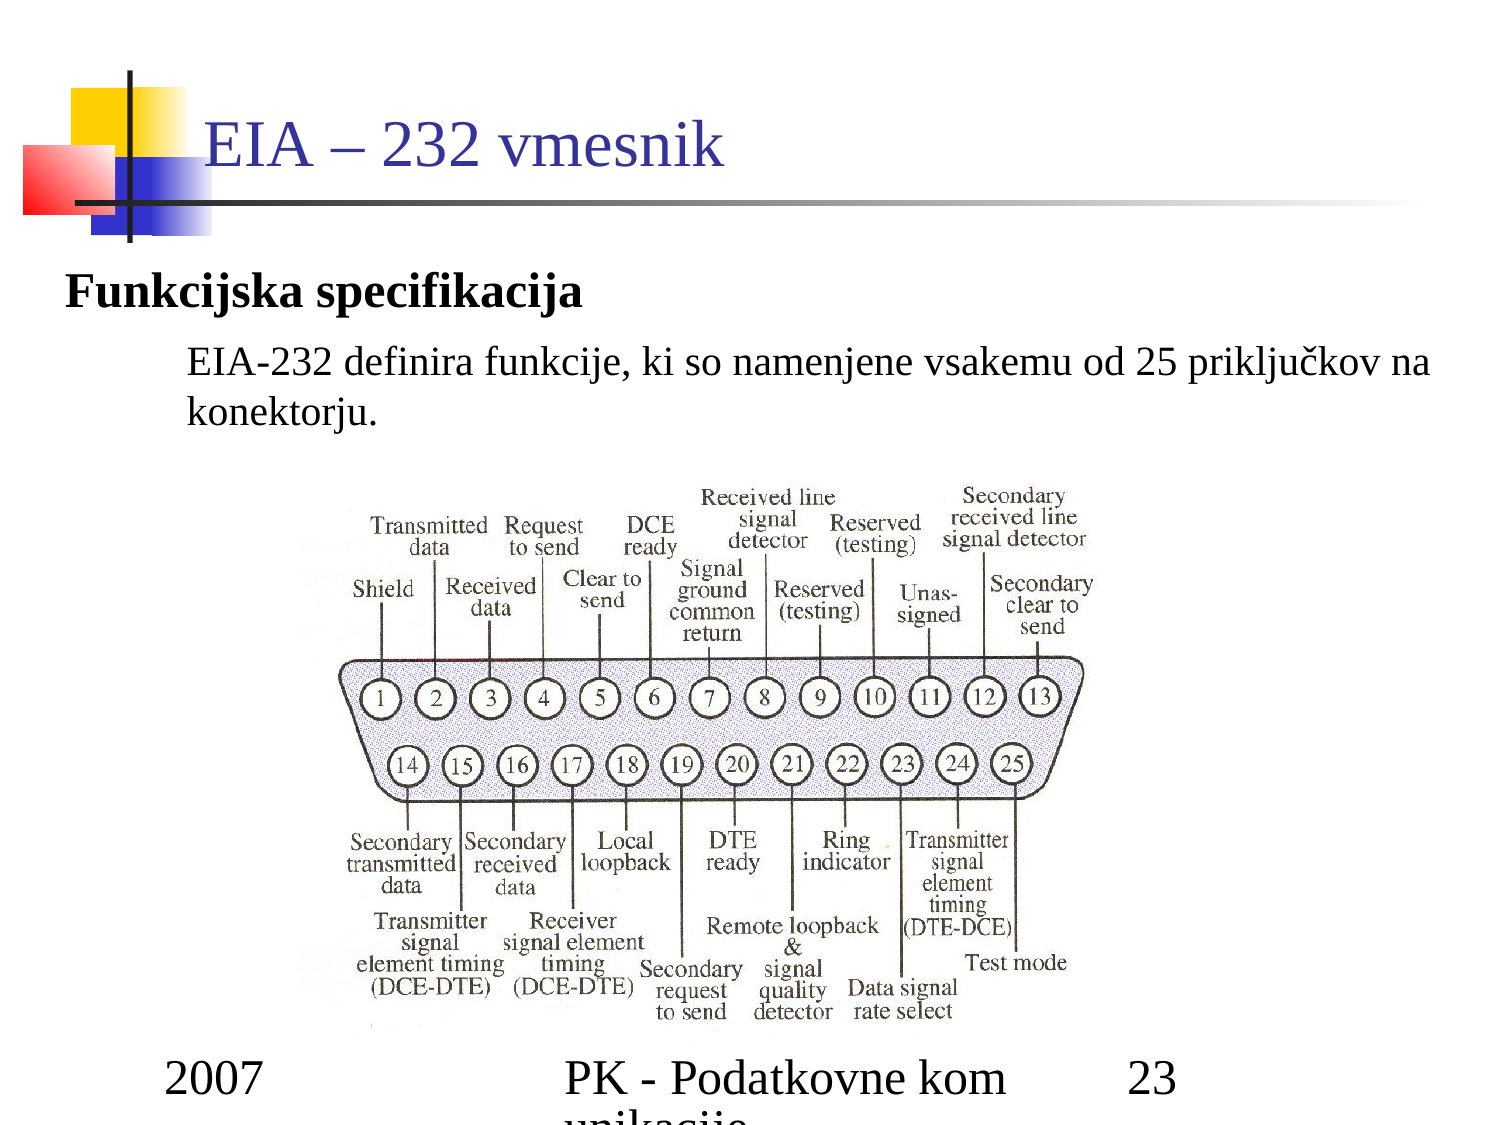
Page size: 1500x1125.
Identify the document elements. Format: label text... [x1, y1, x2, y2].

list Funkcijska specifikacija EIA-232 definira funkcije, ki so namenjene vsakemu od 25 priključkov na konektorju. [50, 249, 1469, 463]
picture [300, 474, 1138, 1041]
title EIA – 232 vmesnik [188, 92, 1468, 188]
